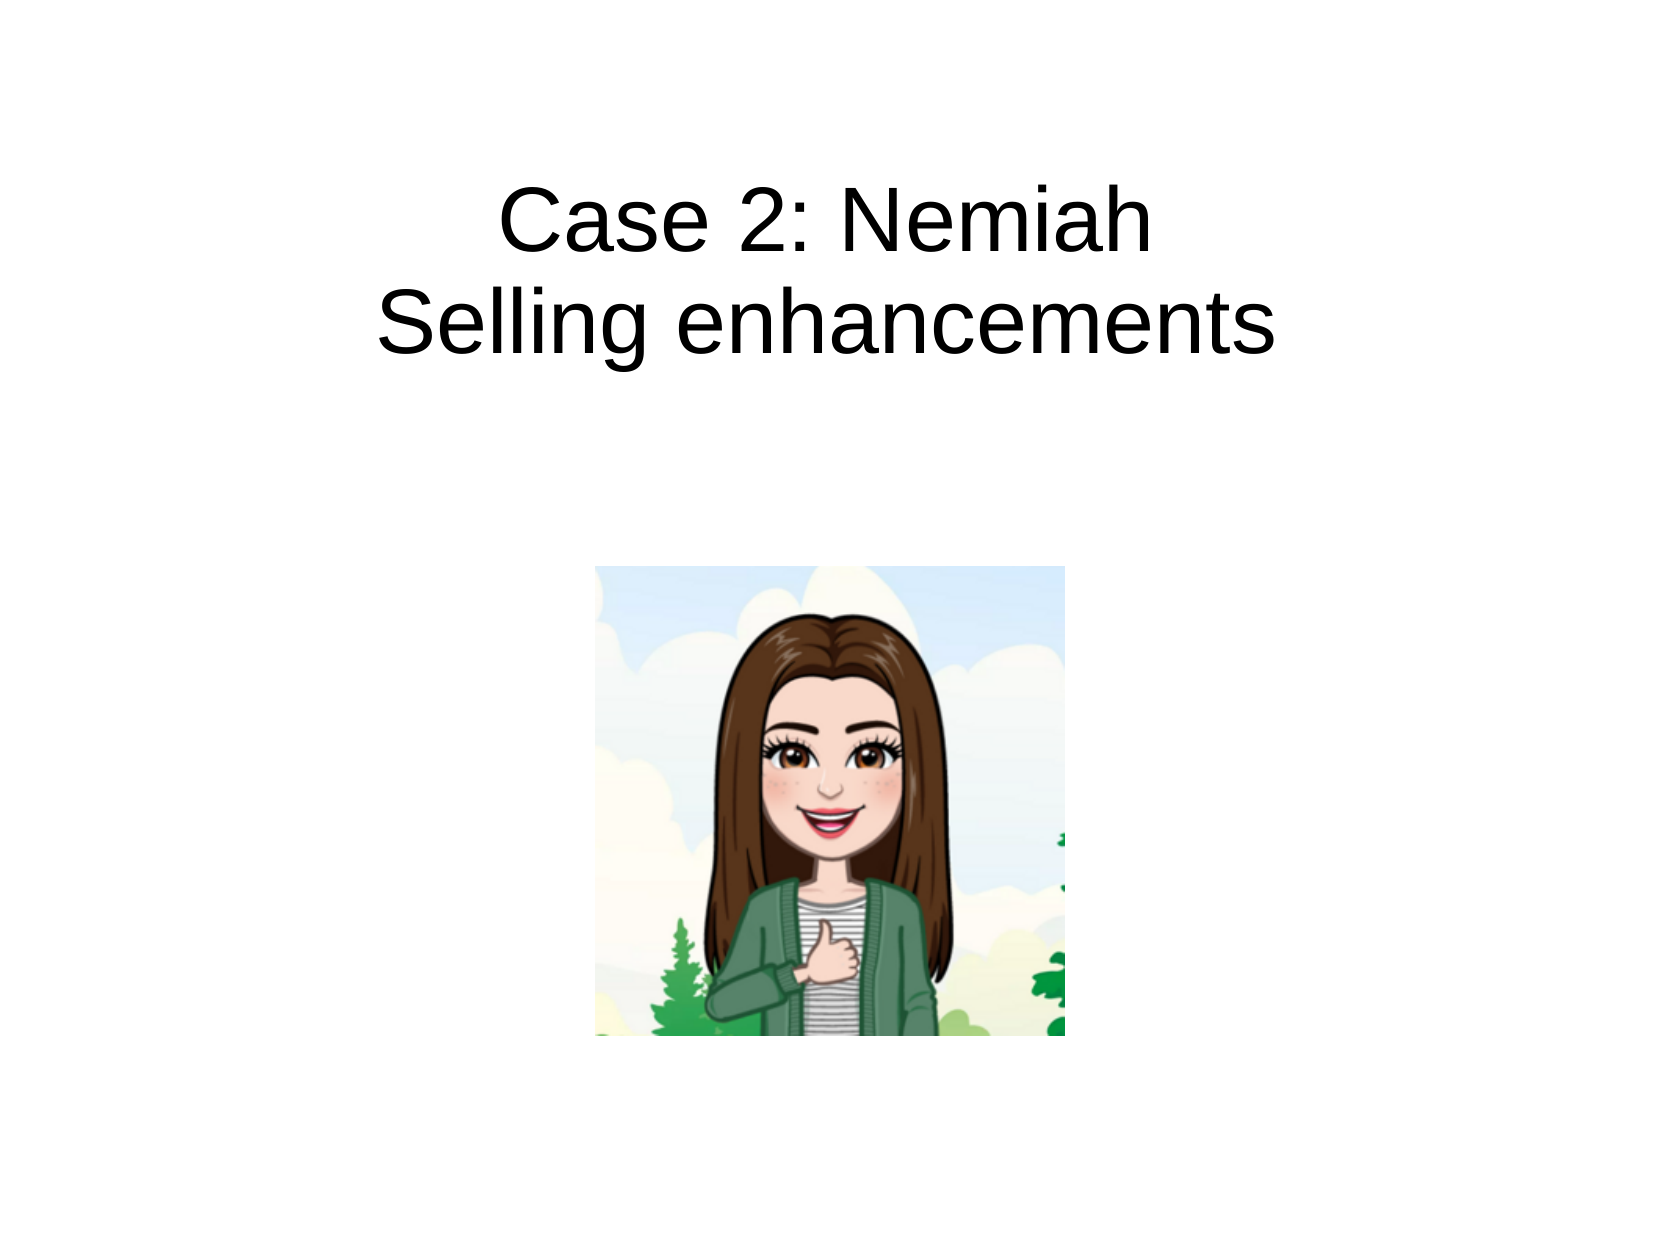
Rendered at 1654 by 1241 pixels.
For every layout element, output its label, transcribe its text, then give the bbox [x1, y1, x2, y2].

title Case 2: Nemiah Selling enhancements [82, 167, 1571, 375]
picture [595, 566, 1065, 1036]
